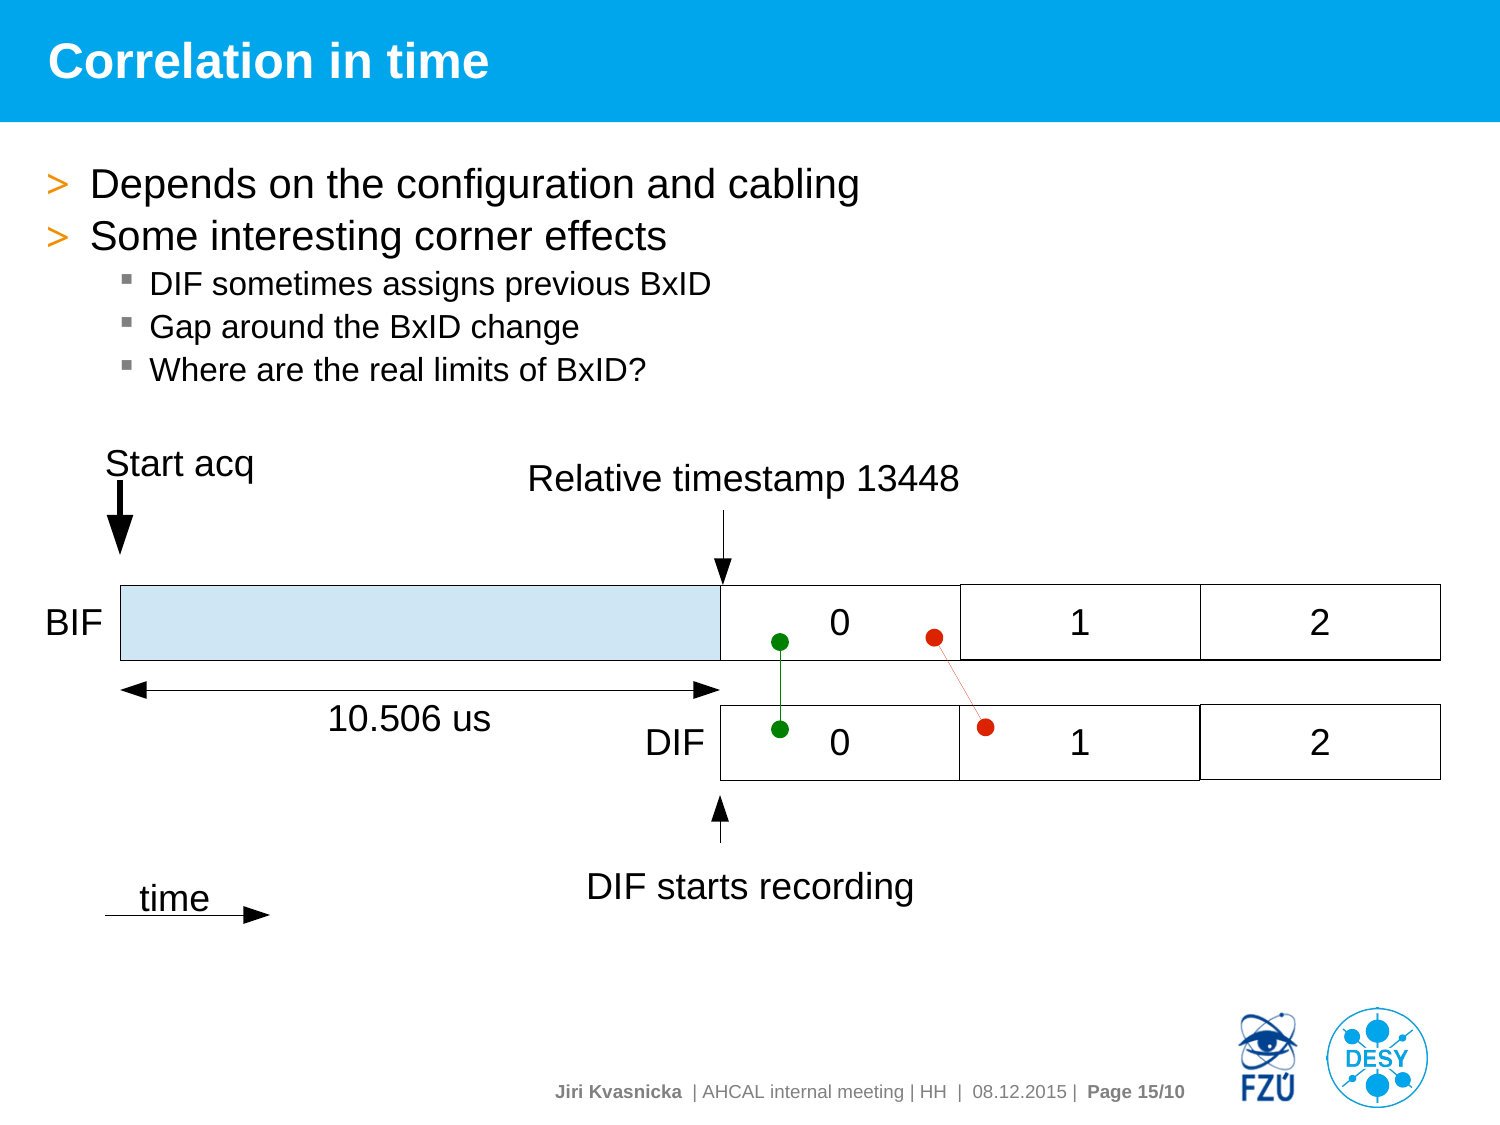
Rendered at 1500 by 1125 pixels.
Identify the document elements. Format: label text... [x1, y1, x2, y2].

text_box 0 [720, 585, 961, 661]
text_box [120, 585, 720, 661]
picture [1326, 1007, 1428, 1108]
text_box Relative timestamp 13448 [512, 450, 976, 507]
text_box Start acq [90, 435, 270, 492]
list Depends on the configuration and cabling Some interesting corner effects DIF sometimes assigns previous BxID Gap around the BxID change Where are the real limits of BxID? [46, 160, 1444, 421]
text_box 1 [960, 584, 1200, 660]
text_box 2 [1200, 704, 1441, 780]
text_box DIF [630, 714, 721, 771]
title Correlation in time [47, 16, 1446, 107]
text_box time [124, 870, 226, 927]
text_box 10.506 us [312, 690, 507, 747]
text_box DIF starts recording [571, 858, 931, 916]
text_box 1 [959, 705, 1200, 781]
text_box 0 [720, 705, 959, 781]
picture [1215, 1004, 1321, 1110]
text_box 2 [1200, 584, 1441, 660]
text_box BIF [30, 594, 119, 651]
